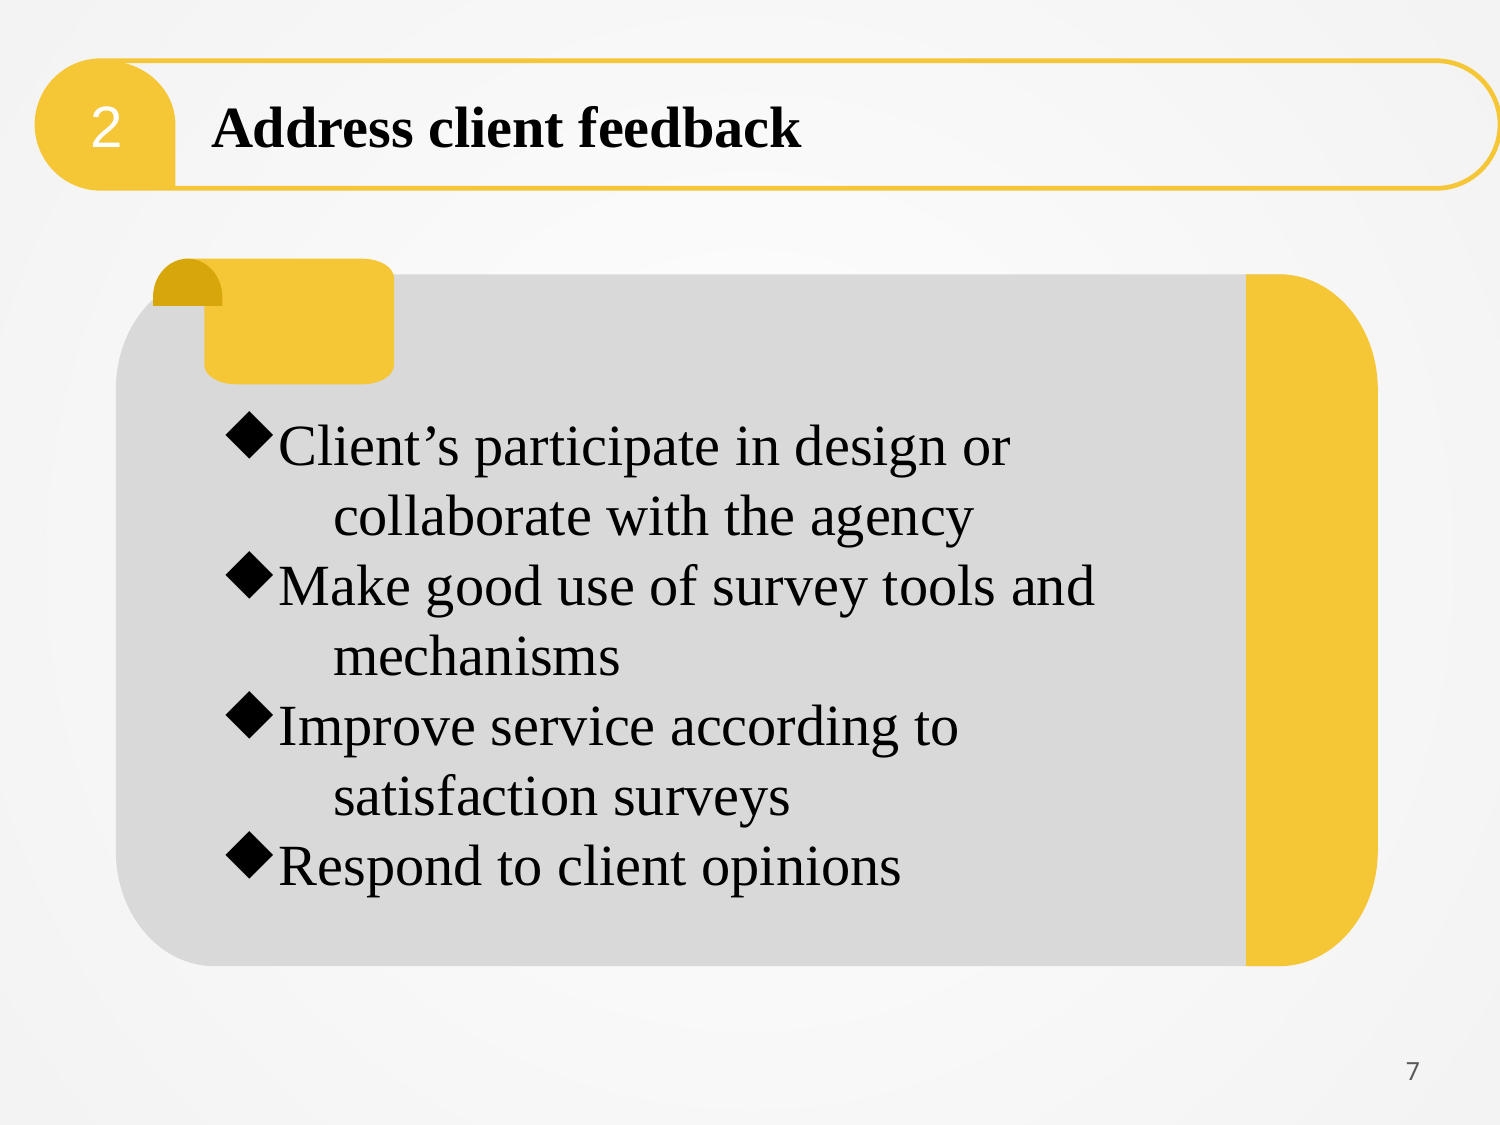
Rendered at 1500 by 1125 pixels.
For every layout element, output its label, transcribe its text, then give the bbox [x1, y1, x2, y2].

text_box Client’s participate in design or collaborate with the agency Make good use of survey tools and mechanisms Improve service according to satisfaction surveys Respond to client opinions [206, 400, 1202, 905]
text_box [36, 98, 43, 151]
text_box [115, 258, 1378, 967]
text_box [55, 60, 157, 81]
text_box Address client feedback [182, 82, 1500, 167]
text_box [55, 97, 176, 189]
text_box 2 [43, 81, 169, 168]
text_box 6 [1401, 1042, 1494, 1103]
